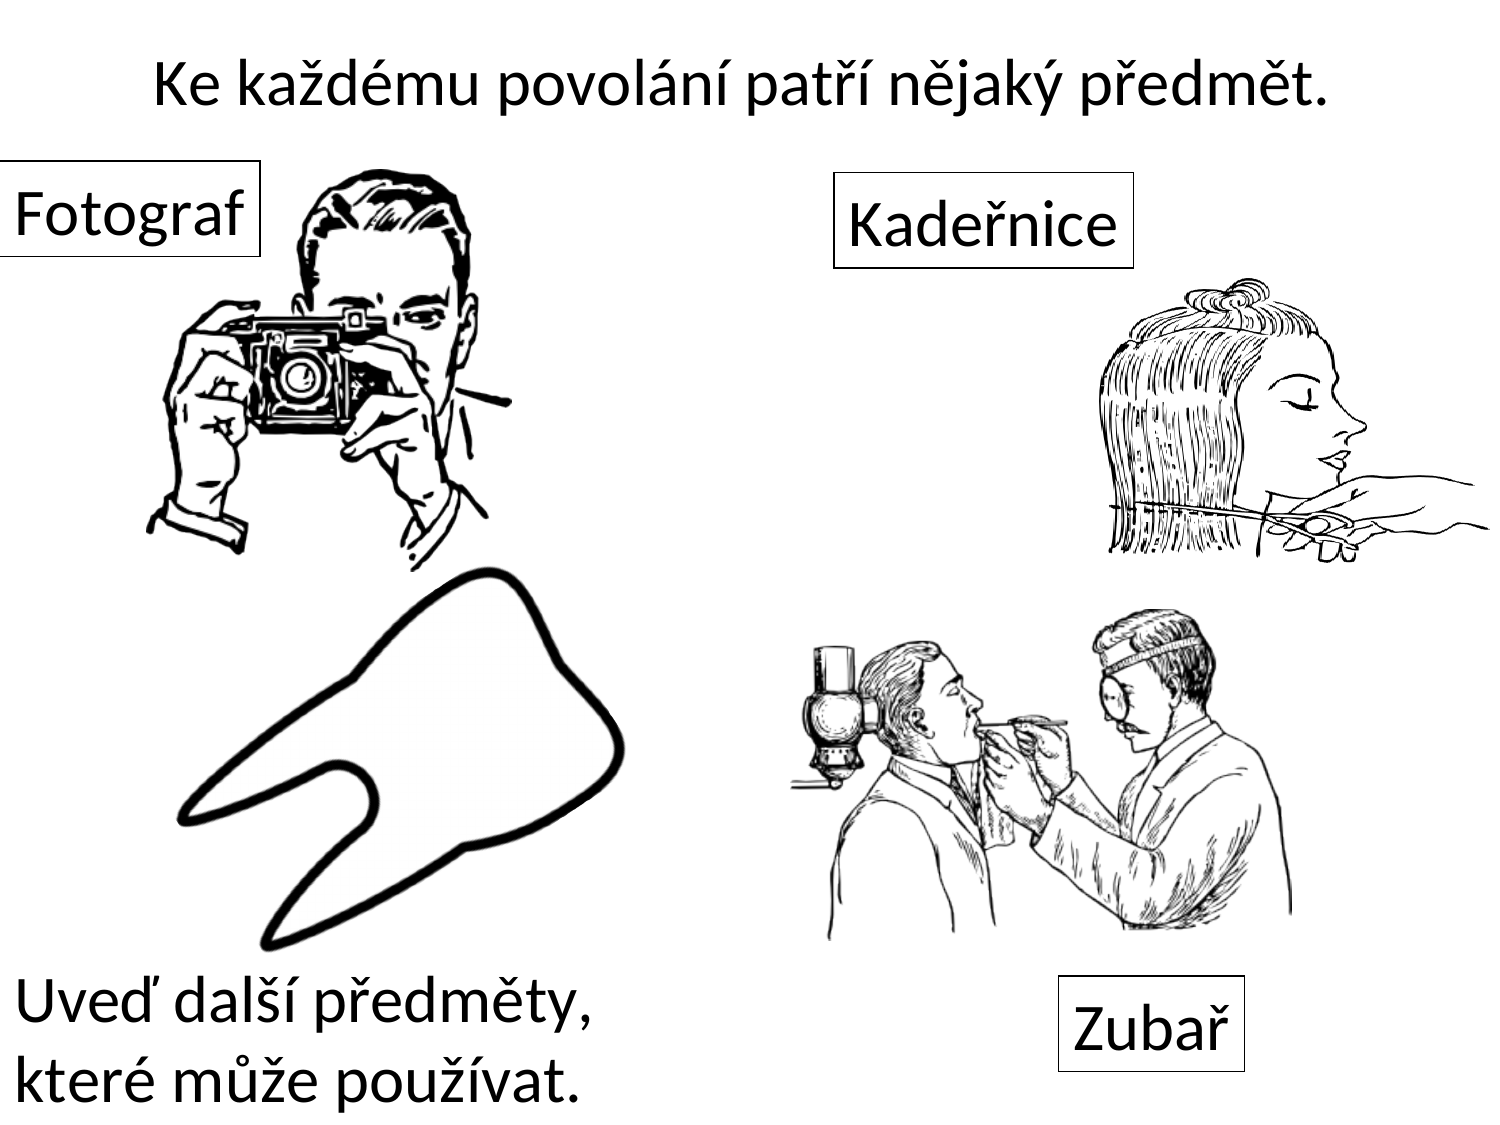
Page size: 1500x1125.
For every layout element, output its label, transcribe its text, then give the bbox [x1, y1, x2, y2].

text_box Uveď další předměty, které může používat. [0, 948, 610, 1124]
picture [1099, 278, 1490, 563]
picture [146, 169, 643, 948]
text_box Ke každému povolání patří nějaký předmět. [139, 30, 1347, 127]
picture [790, 609, 1292, 941]
text_box Zubař [1058, 976, 1245, 1072]
text_box Fotograf [0, 160, 260, 257]
text_box Kadeřnice [833, 172, 1134, 269]
